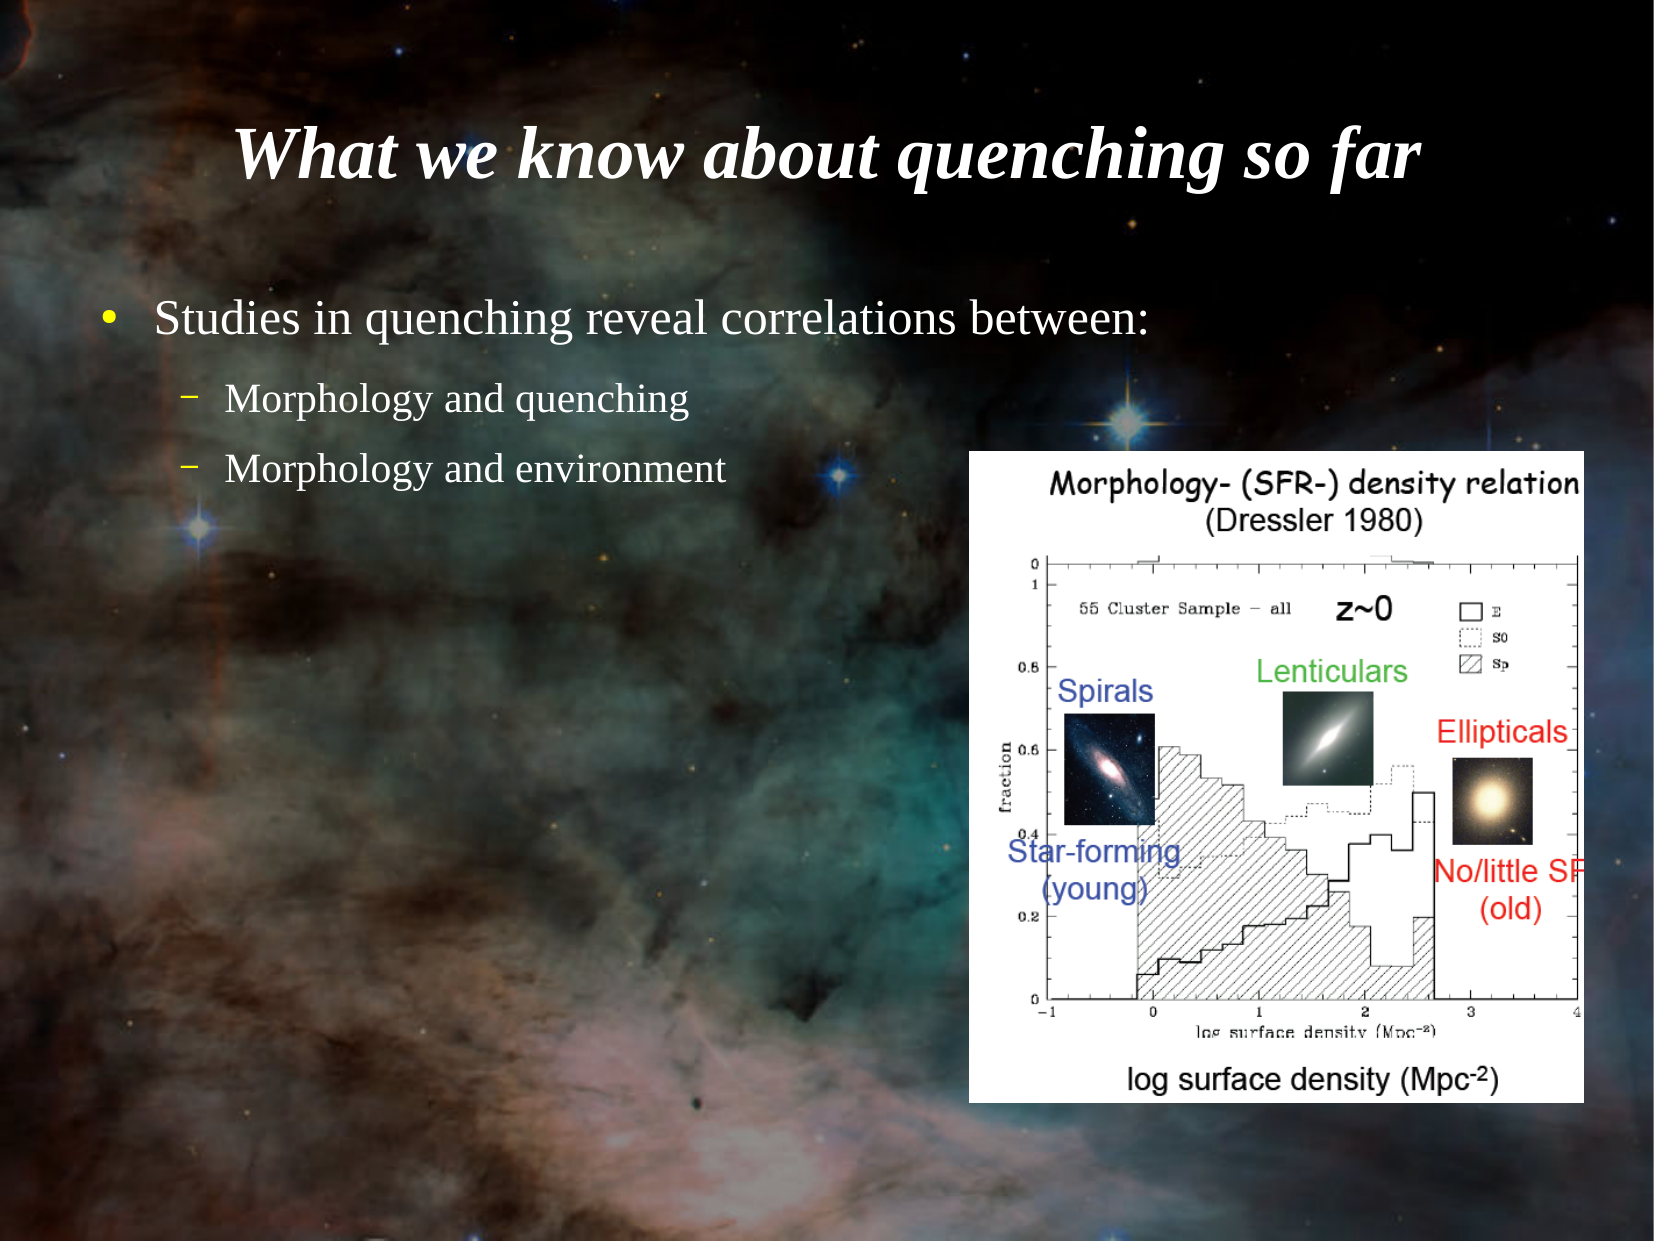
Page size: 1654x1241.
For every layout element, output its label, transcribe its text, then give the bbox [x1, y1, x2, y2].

list Studies in quenching reveal correlations between: Morphology and quenching Morphology and environment [82, 290, 1571, 1219]
title What we know about quenching so far [82, 49, 1571, 257]
picture [0, 0, 1654, 1241]
